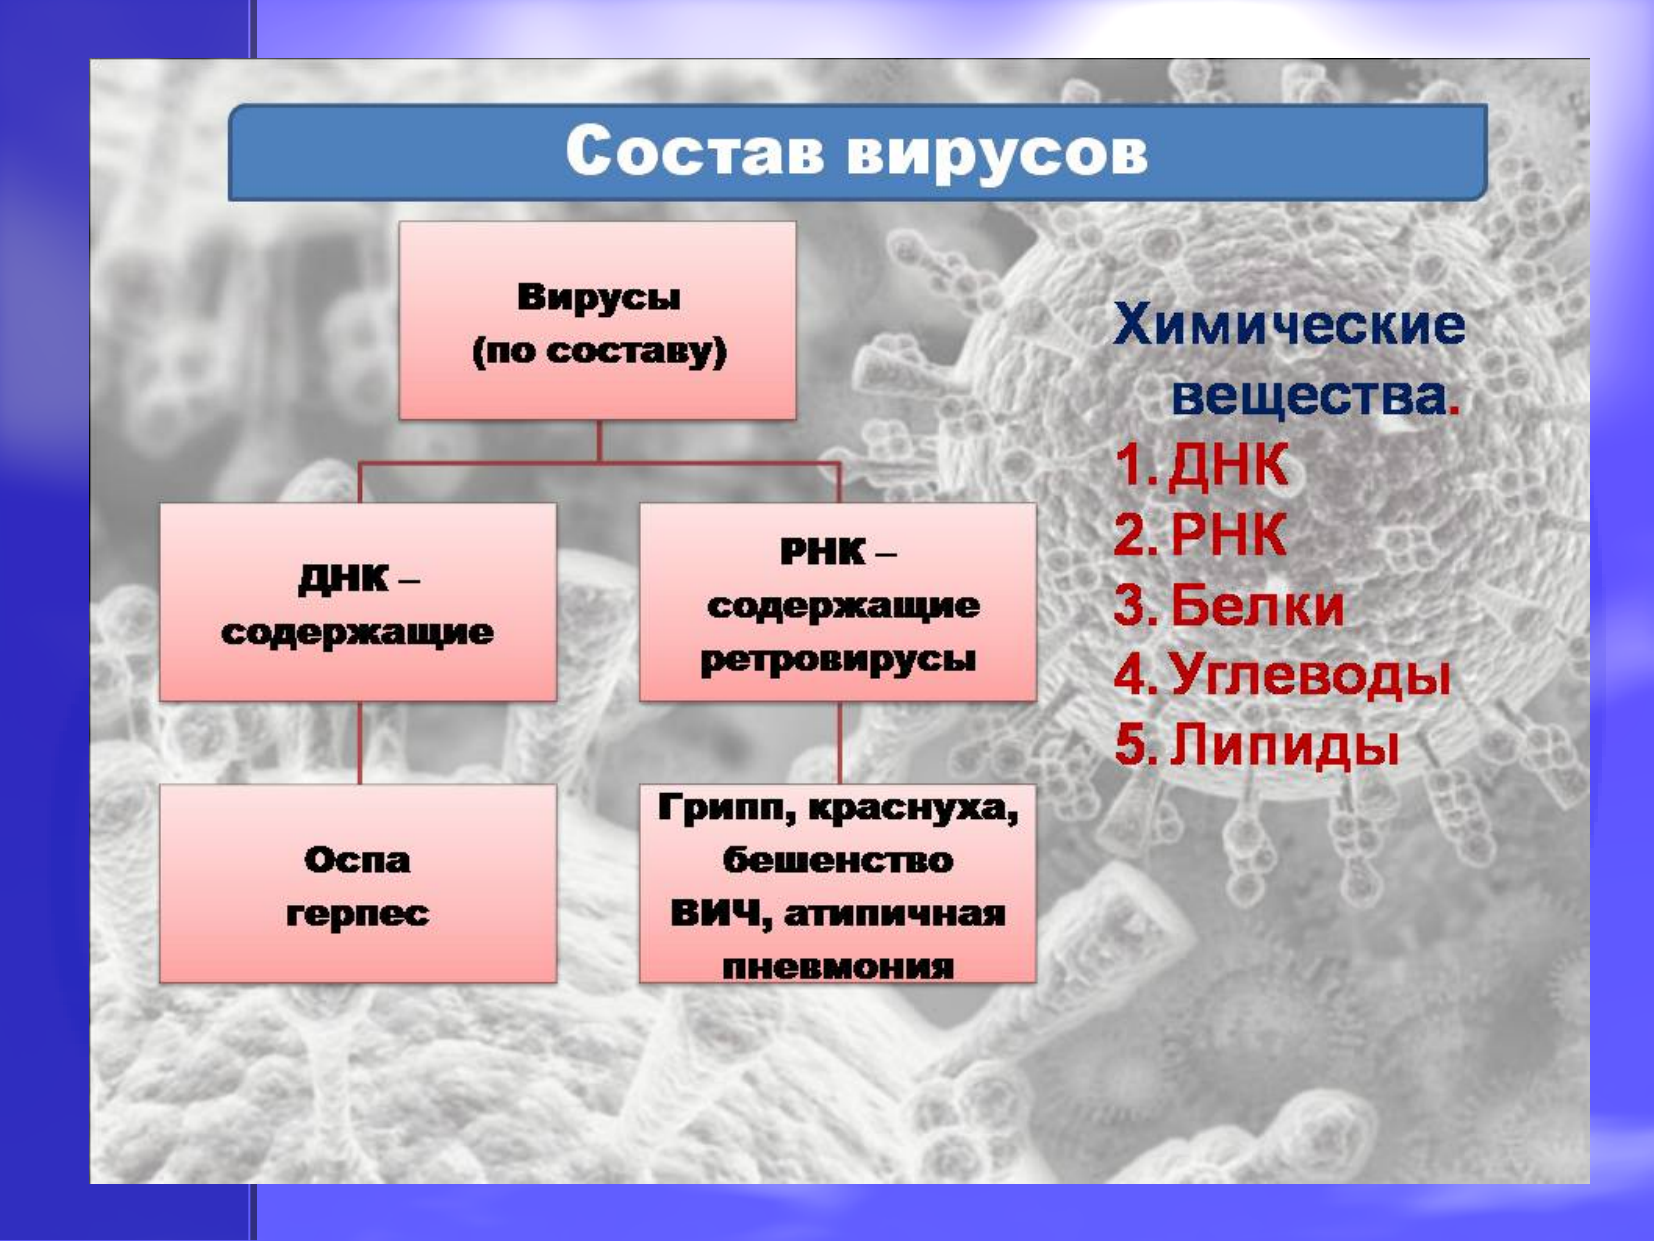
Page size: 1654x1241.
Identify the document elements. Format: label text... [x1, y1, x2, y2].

table_cell Вирусы- это мельчайшие живые организмы [257, 0, 1654, 1241]
picture [89, 58, 1590, 1184]
